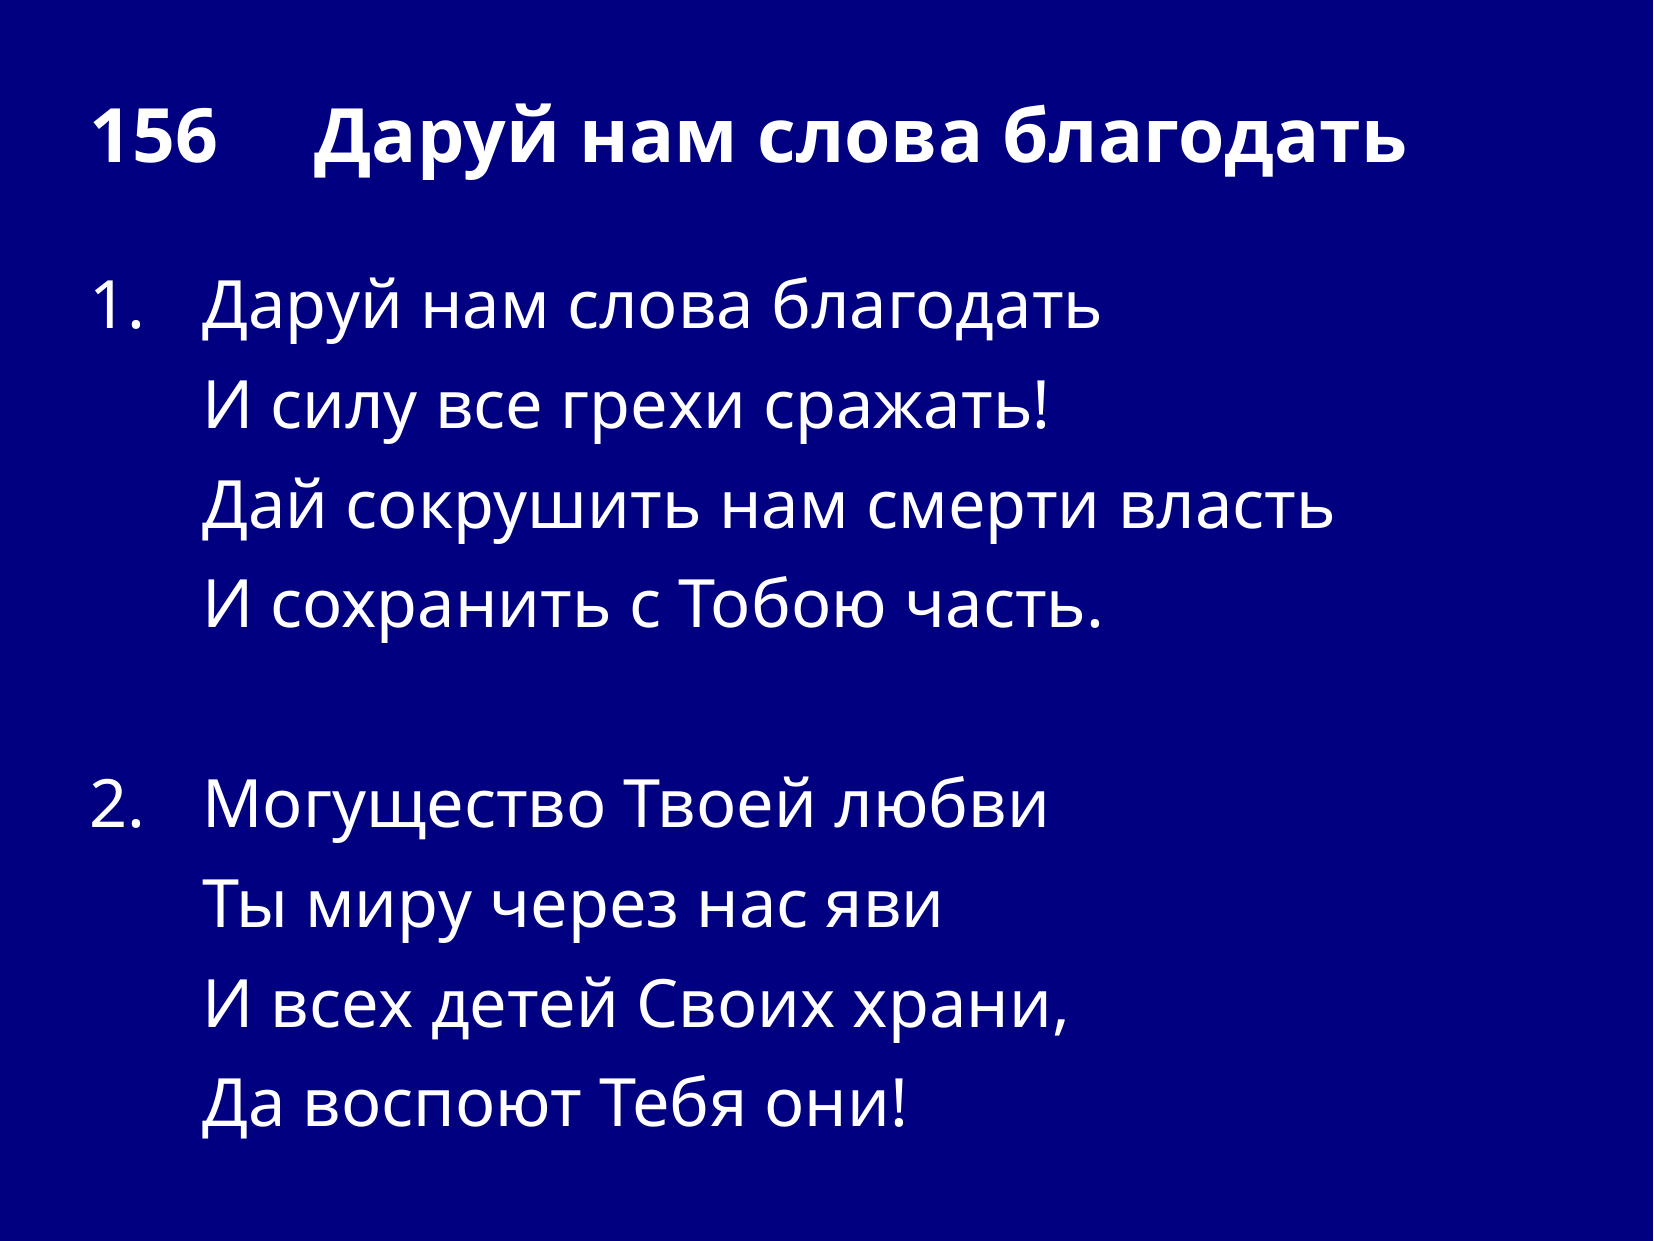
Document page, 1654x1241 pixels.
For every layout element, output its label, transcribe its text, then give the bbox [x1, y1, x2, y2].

text_box 156 Даруй нам слова благодать [75, 75, 1576, 188]
text_box 1. Даруй нам слова благодать И силу все грехи сражать! Дай сокрушить нам смерти власть И сохранить с Тобою часть. 2. Могущество Твоей любви Ты миру через нас яви И всех детей Своих храни, Да воспоют Тебя они! [75, 188, 1576, 1163]
